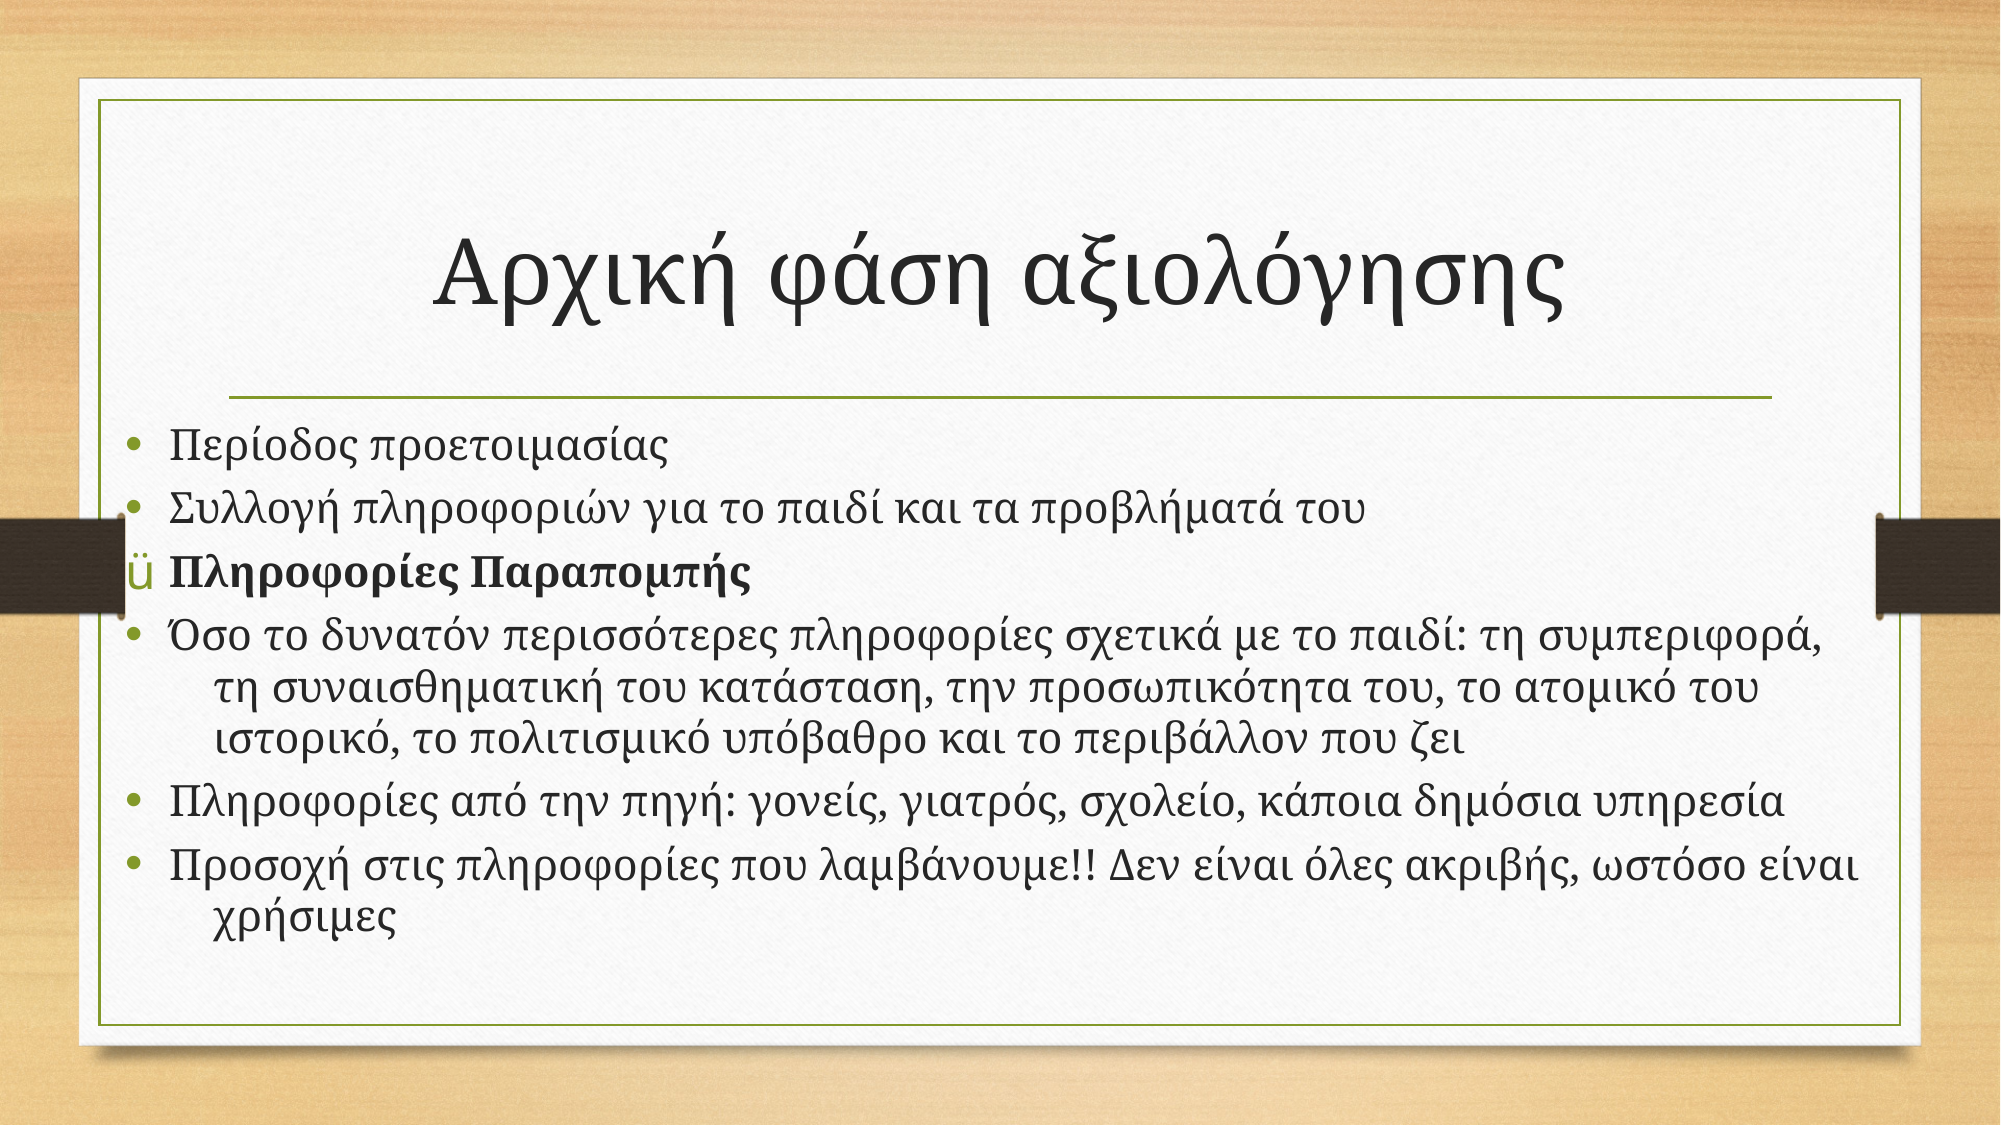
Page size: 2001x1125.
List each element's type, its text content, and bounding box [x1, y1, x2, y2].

list Περίοδος προετοιμασίας Συλλογή πληροφοριών για το παιδί και τα προβλήματά του Πληροφορίες Παραπομπής Όσο το δυνατόν περισσότερες πληροφορίες σχετικά με το παιδί: τη συμπεριφορά, τη συναισθηματική του κατάσταση, την προσωπικότητα του, το ατομικό του ιστορικό, το πολιτισμικό υπόβαθρο και το περιβάλλον που ζει Πληροφορίες από την πηγή: γονείς, γιατρός, σχολείο, κάποια δημόσια υπηρεσία Προσοχή στις πληροφορίες που λαμβάνουμε!! Δεν είναι όλες ακριβής, ωστόσο είναι χρήσιμες [110, 410, 1884, 1021]
title Αρχική φάση αξιολόγησης [212, 161, 1788, 376]
